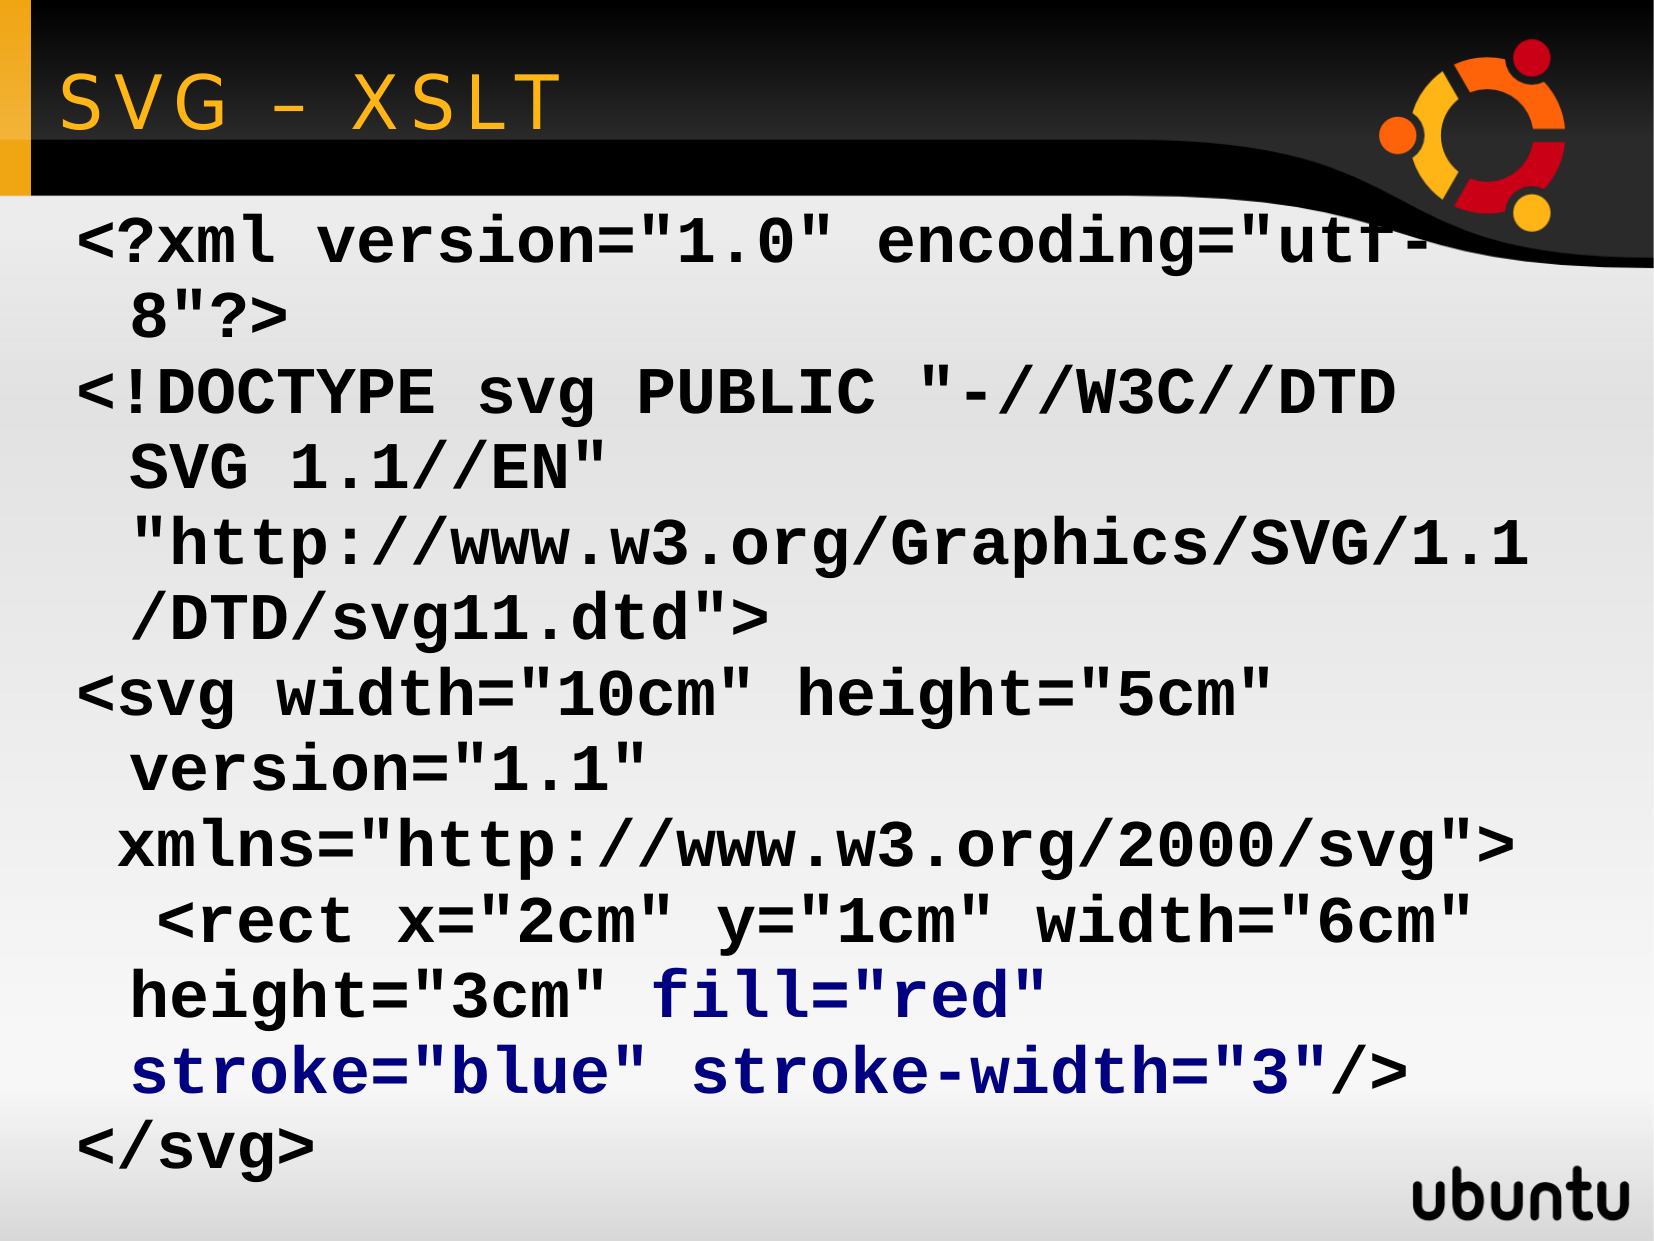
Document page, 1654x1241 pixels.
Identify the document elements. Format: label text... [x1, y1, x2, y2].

list <?xml version="1.0" encoding="utf-8"?> <!DOCTYPE svg PUBLIC "-//W3C//DTD SVG 1.1//EN" "http://www.w3.org/Graphics/SVG/1.1/DTD/svg11.dtd"> <svg width="10cm" height="5cm" version="1.1" xmlns="http://www.w3.org/2000/svg"> <rect x="2cm" y="1cm" width="6cm" height="3cm" fill="red" stroke="blue" stroke-width="3"/> </svg> [59, 206, 1548, 1189]
picture [0, 0, 1654, 1241]
title SVG – XSLT [59, 29, 1270, 178]
